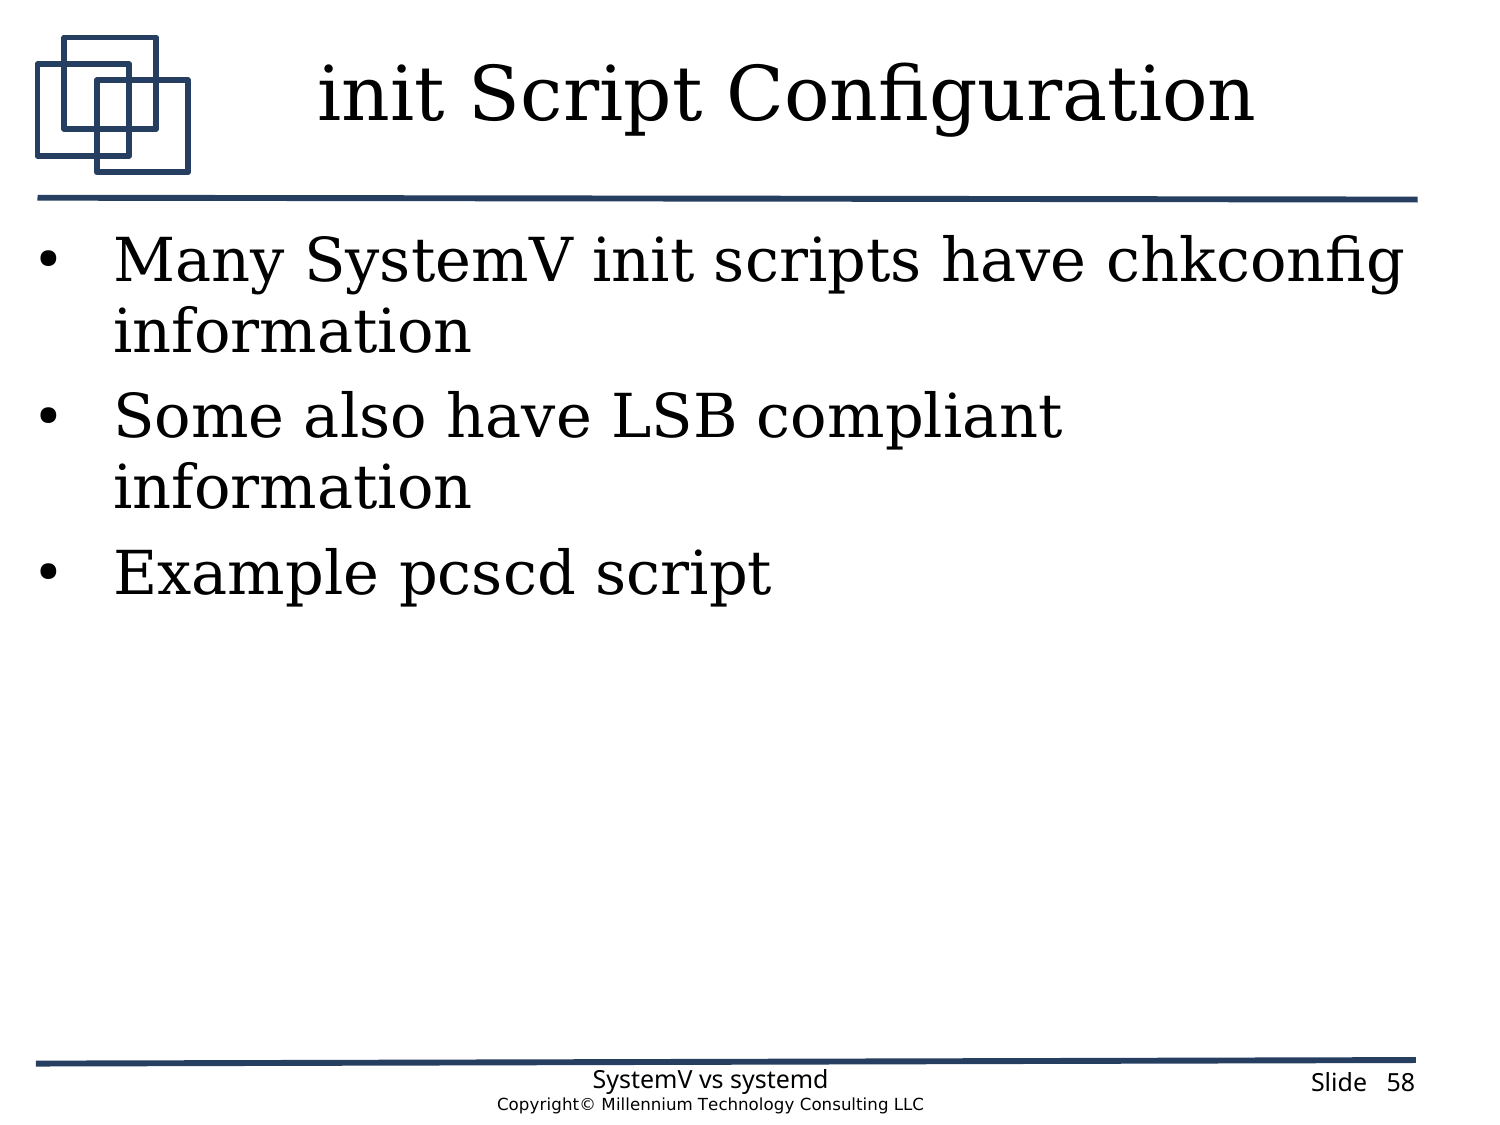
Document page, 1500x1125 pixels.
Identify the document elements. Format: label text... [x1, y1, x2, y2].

list Many SystemV init scripts have chkconfig information Some also have LSB compliant information Example pcscd script [37, 224, 1425, 1051]
title init Script Configuration [150, 0, 1425, 188]
